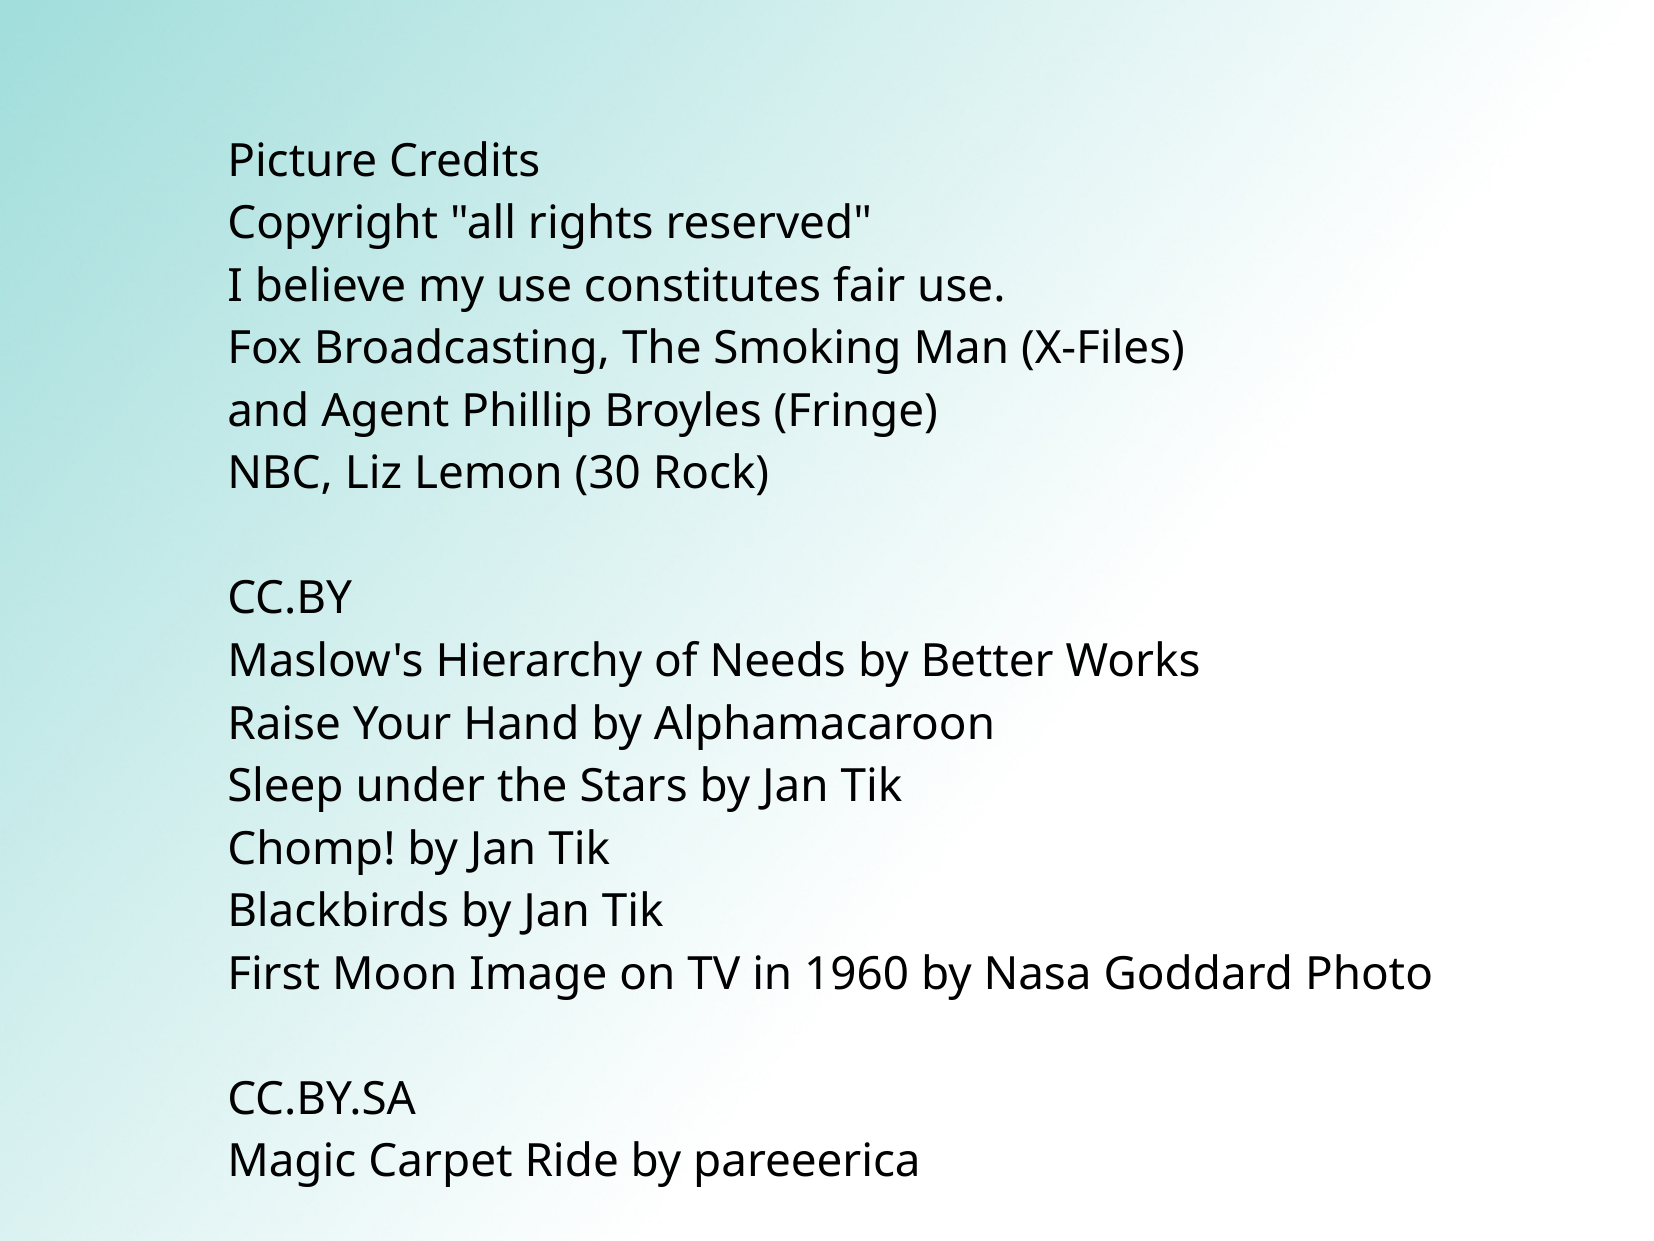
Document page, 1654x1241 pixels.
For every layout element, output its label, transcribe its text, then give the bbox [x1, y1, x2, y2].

text_box Picture Credits Copyright "all rights reserved" I believe my use constitutes fair use. Fox Broadcasting, The Smoking Man (X-Files) and Agent Phillip Broyles (Fringe) NBC, Liz Lemon (30 Rock) CC.BY Maslow's Hierarchy of Needs by Better Works Raise Your Hand by Alphamacaroon Sleep under the Stars by Jan Tik Chomp! by Jan Tik Blackbirds by Jan Tik First Moon Image on TV in 1960 by Nasa Goddard Photo CC.BY.SA Magic Carpet Ride by pareeerica [212, 119, 1536, 1079]
picture [0, 0, 1654, 1241]
